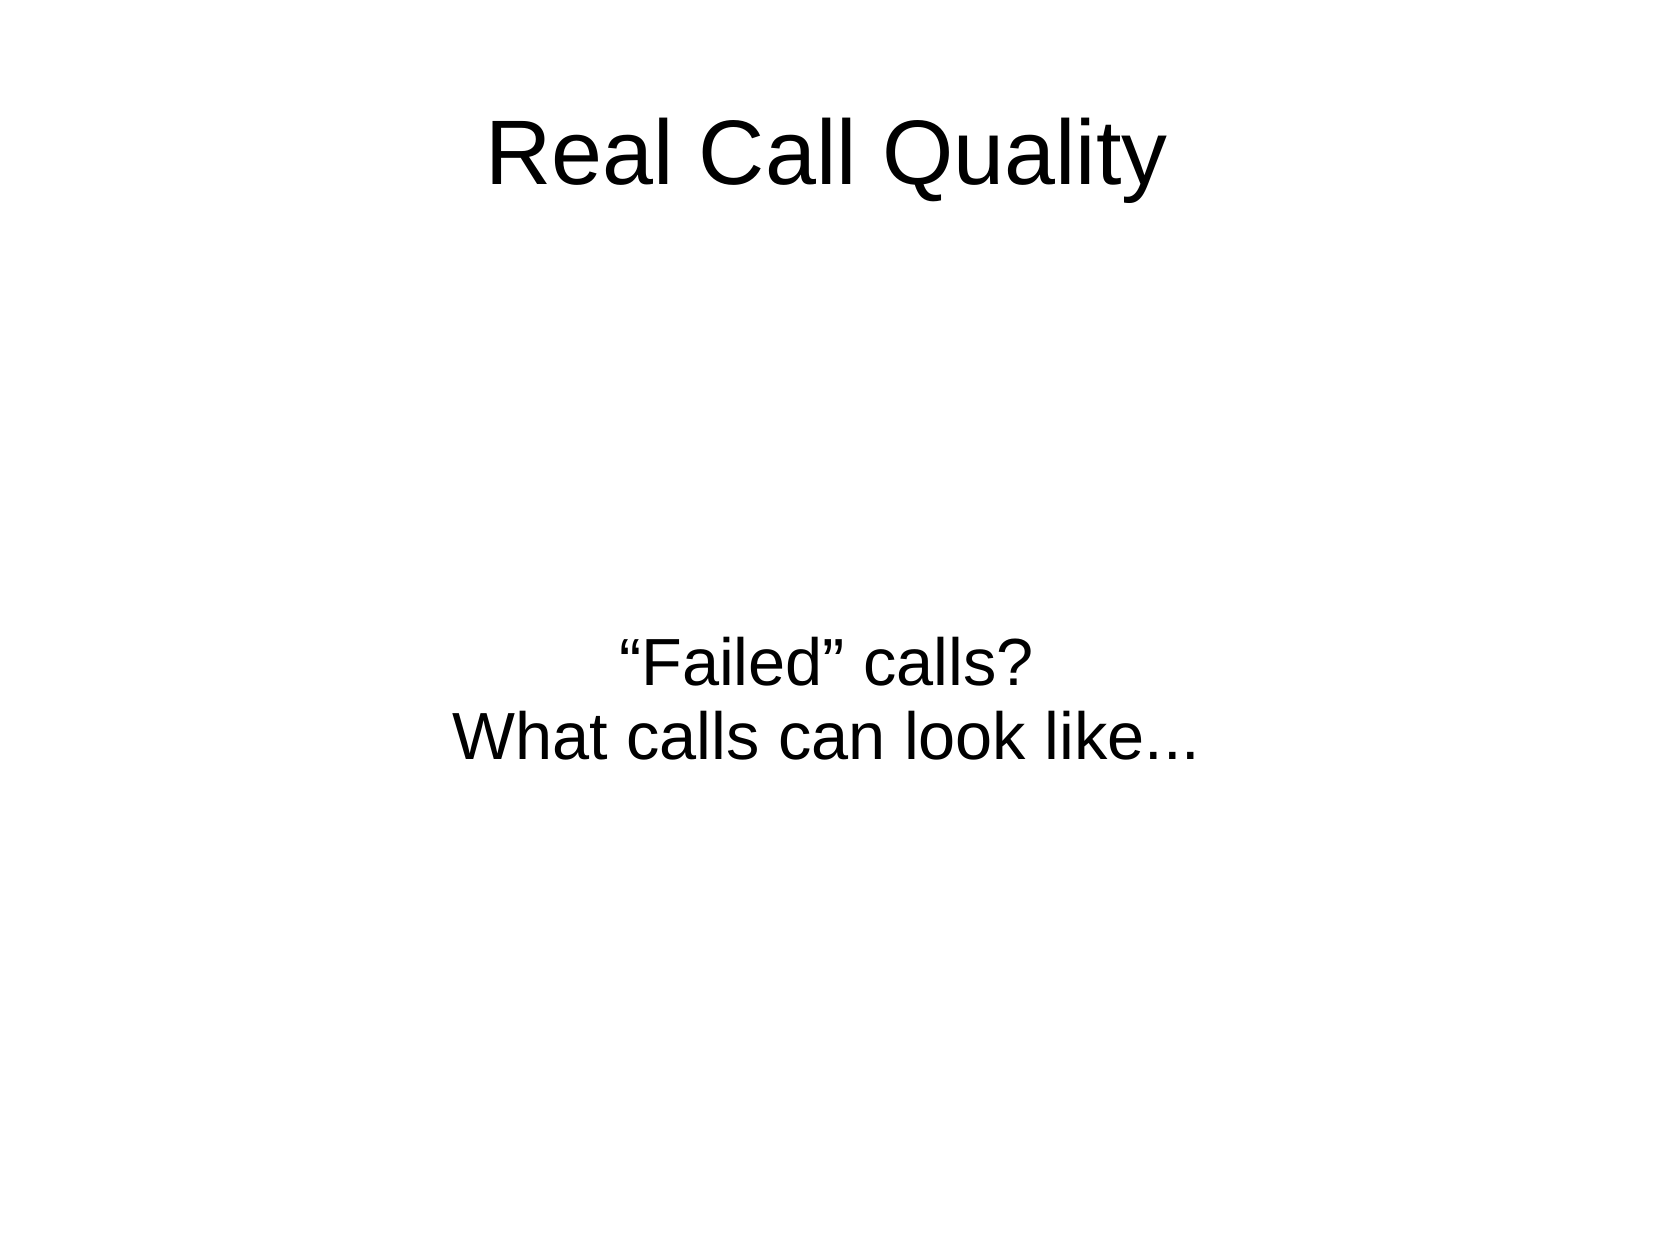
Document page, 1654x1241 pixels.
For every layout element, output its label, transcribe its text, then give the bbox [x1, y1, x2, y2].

subtitle “Failed” calls? What calls can look like... [82, 297, 1571, 1102]
title Real Call Quality [82, 49, 1571, 257]
